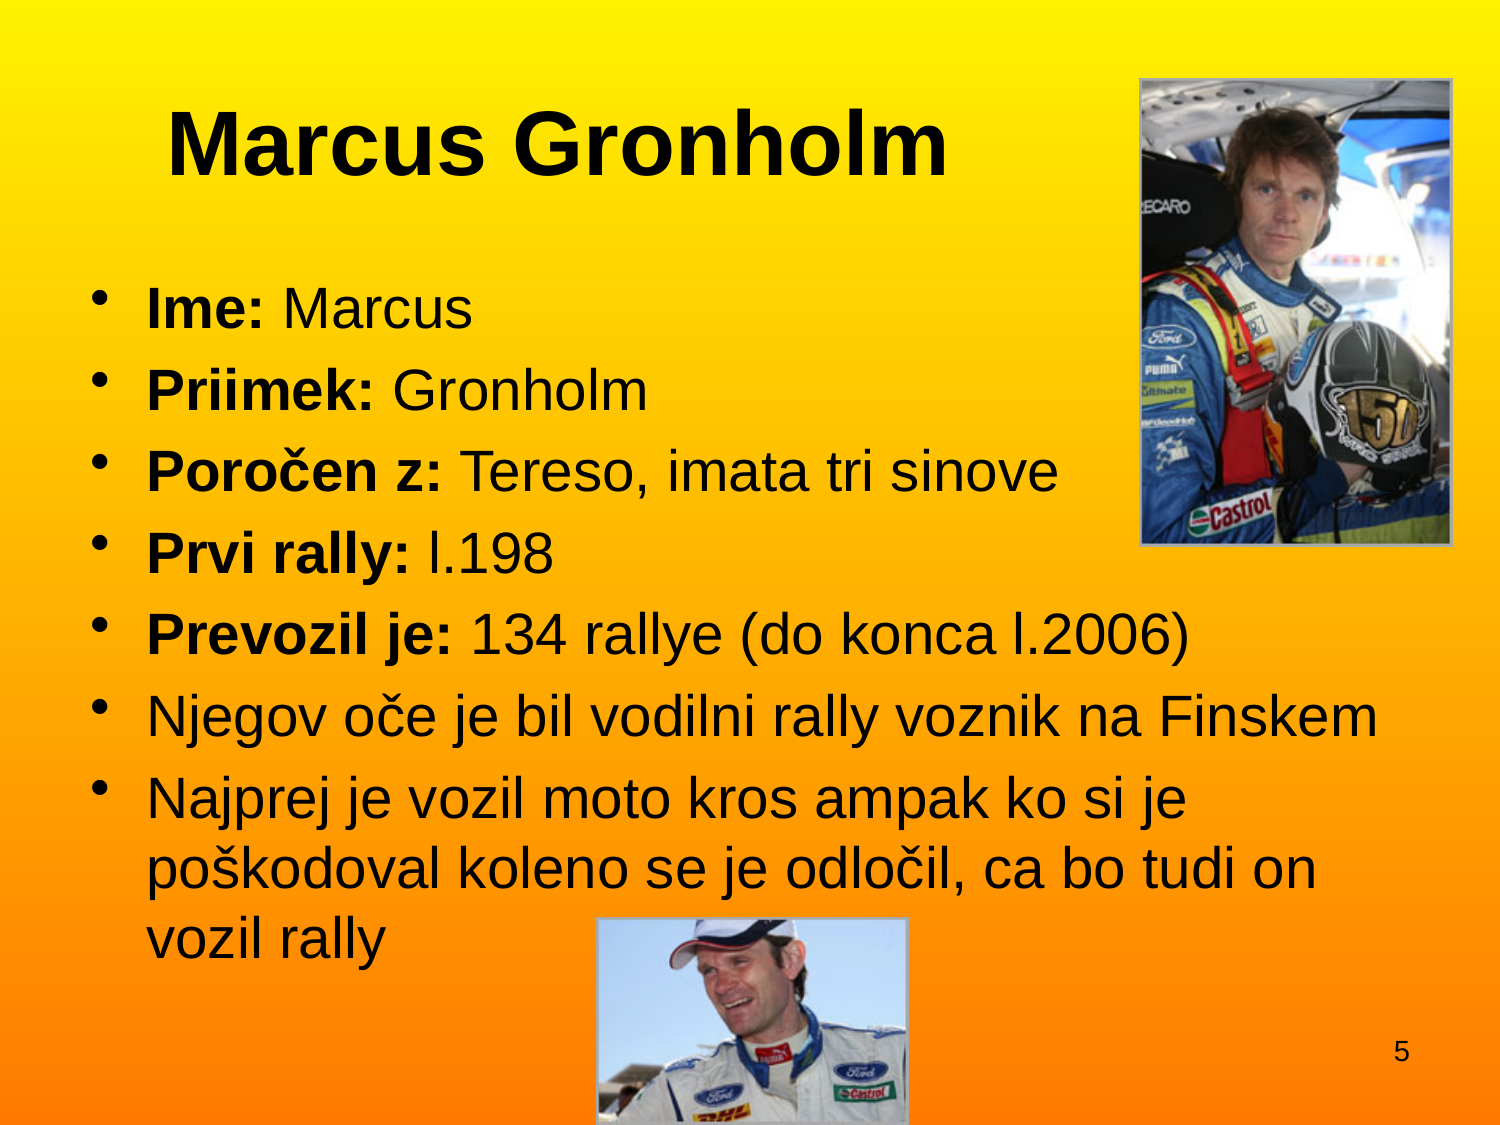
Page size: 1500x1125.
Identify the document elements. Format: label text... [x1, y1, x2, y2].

picture [1139, 78, 1453, 547]
title Marcus Gronholm [75, 45, 1425, 233]
slide_number <number> [1074, 1024, 1425, 1103]
list Ime: Marcus Priimek: Gronholm Poročen z: Tereso, imata tri sinove Prvi rally: l.198 Prevozil je: 134 rallye (do konca l.2006) Njegov oče je bil vodilni rally voznik na Finskem Najprej je vozil moto kros ampak ko si je poškodoval koleno se je odločil, ca bo tudi on vozil rally [75, 262, 1425, 1005]
picture [596, 917, 909, 1125]
